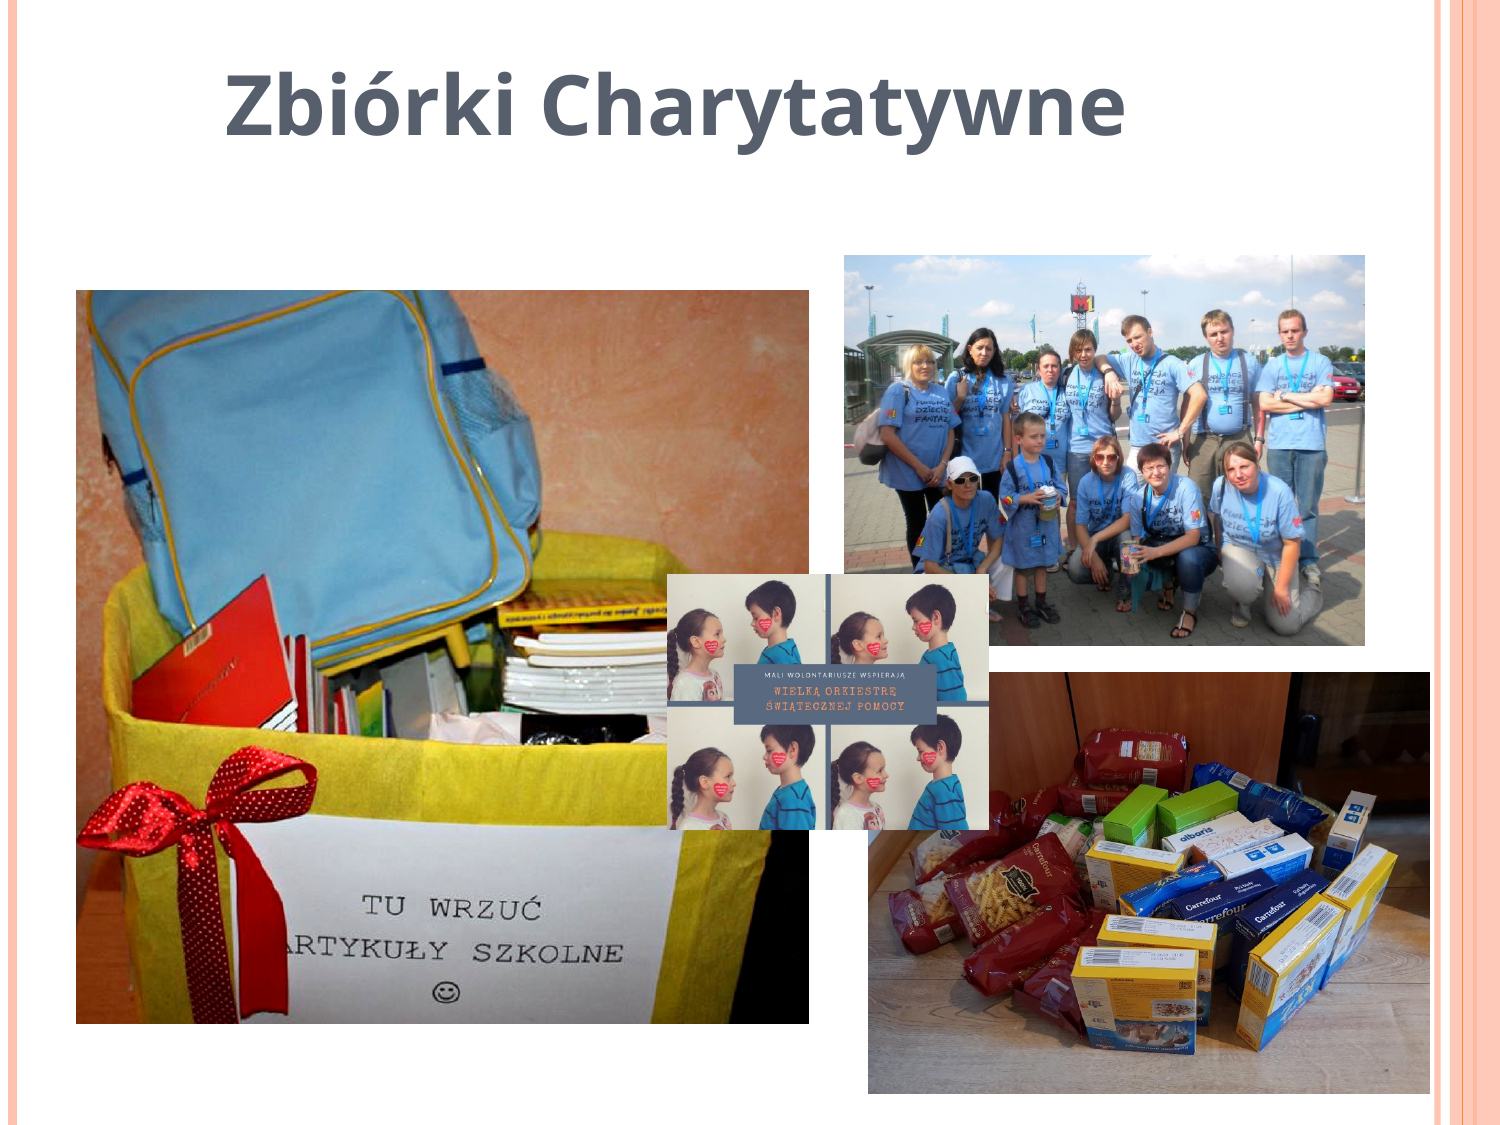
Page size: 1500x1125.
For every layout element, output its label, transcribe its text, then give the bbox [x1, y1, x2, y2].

picture [76, 255, 1430, 1094]
title Zbiórki Charytatywne [75, 45, 1300, 197]
